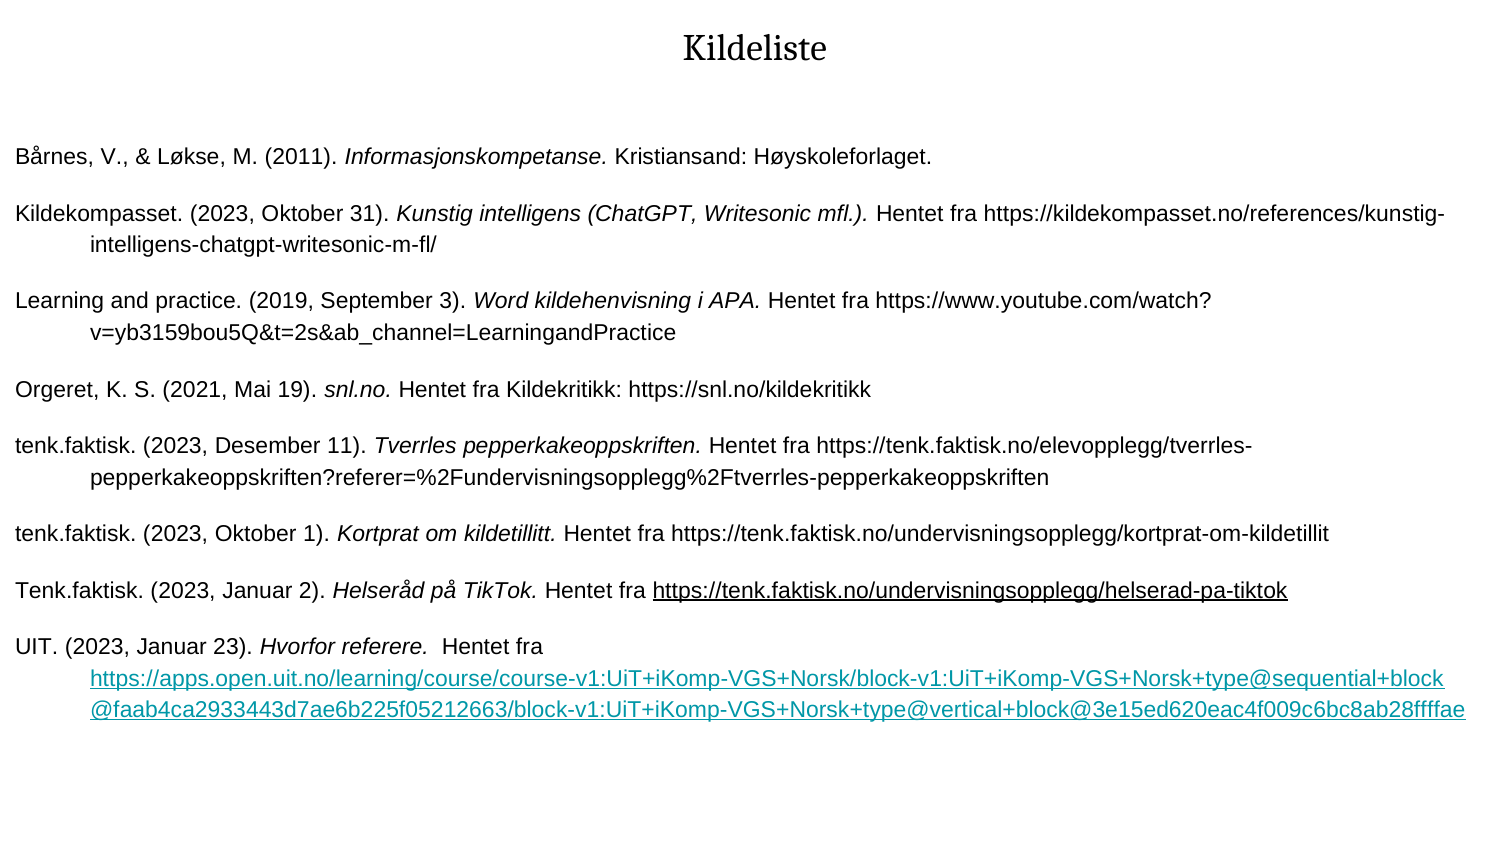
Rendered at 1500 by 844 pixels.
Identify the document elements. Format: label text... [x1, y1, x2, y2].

text_box Kildeliste Bårnes, V., & Løkse, M. (2011). Informasjonskompetanse. Kristiansand: Høyskoleforlaget. Kildekompasset. (2023, Oktober 31). Kunstig intelligens (ChatGPT, Writesonic mfl.). Hentet fra https://kildekompasset.no/references/kunstig-intelligens-chatgpt-writesonic-m-fl/ Learning and practice. (2019, September 3). Word kildehenvisning i APA. Hentet fra https://www.youtube.com/watch?v=yb3159bou5Q&t=2s&ab_channel=LearningandPractice Orgeret, K. S. (2021, Mai 19). snl.no. Hentet fra Kildekritikk: https://snl.no/kildekritikk tenk.faktisk. (2023, Desember 11). Tverrles pepperkakeoppskriften. Hentet fra https://tenk.faktisk.no/elevopplegg/tverrles-pepperkakeoppskriften?referer=%2Fundervisningsopplegg%2Ftverrles-pepperkakeoppskriften tenk.faktisk. (2023, Oktober 1). Kortprat om kildetillitt. Hentet fra https://tenk.faktisk.no/undervisningsopplegg/kortprat-om-kildetillit Tenk.faktisk. (2023, Januar 2). Helseråd på TikTok. Hentet fra https://tenk.faktisk.no/undervisningsopplegg/helserad-pa-tiktok UIT. (2023, Januar 23). Hvorfor referere. Hentet fra https://apps.open.uit.no/learning/course/course-v1:UiT+iKomp-VGS+Norsk/block-v1:UiT+iKomp-VGS+Norsk+type@sequential+block@faab4ca2933443d7ae6b225f05212663/block-v1:UiT+iKomp-VGS+Norsk+type@vertical+block@3e15ed620eac4f009c6bc8ab28ffffae [0, 7, 1500, 844]
